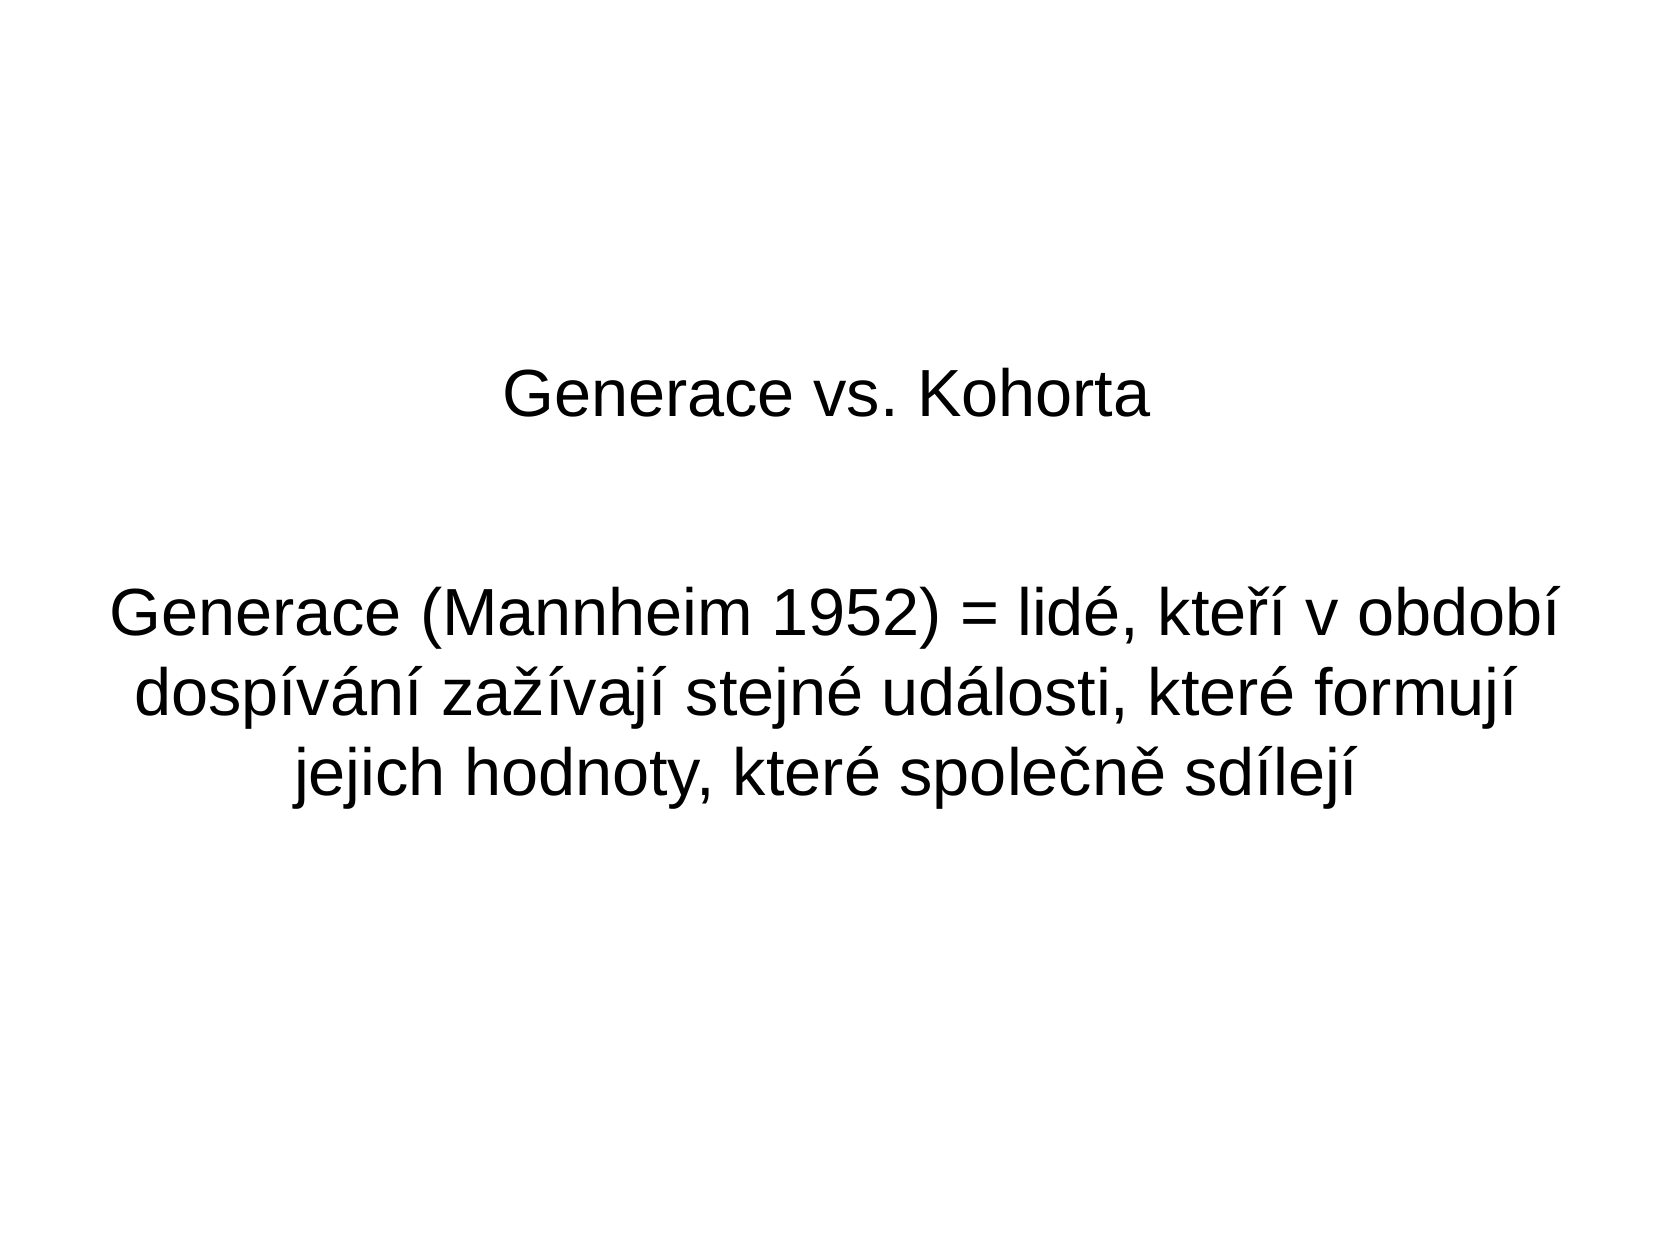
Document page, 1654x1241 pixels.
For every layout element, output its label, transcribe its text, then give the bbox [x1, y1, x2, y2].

subtitle Generace vs. Kohorta Generace (Mannheim 1952) = lidé, kteří v období dospívání zažívají stejné události, které formují jejich hodnoty, které společně sdílejí [82, 49, 1571, 1109]
